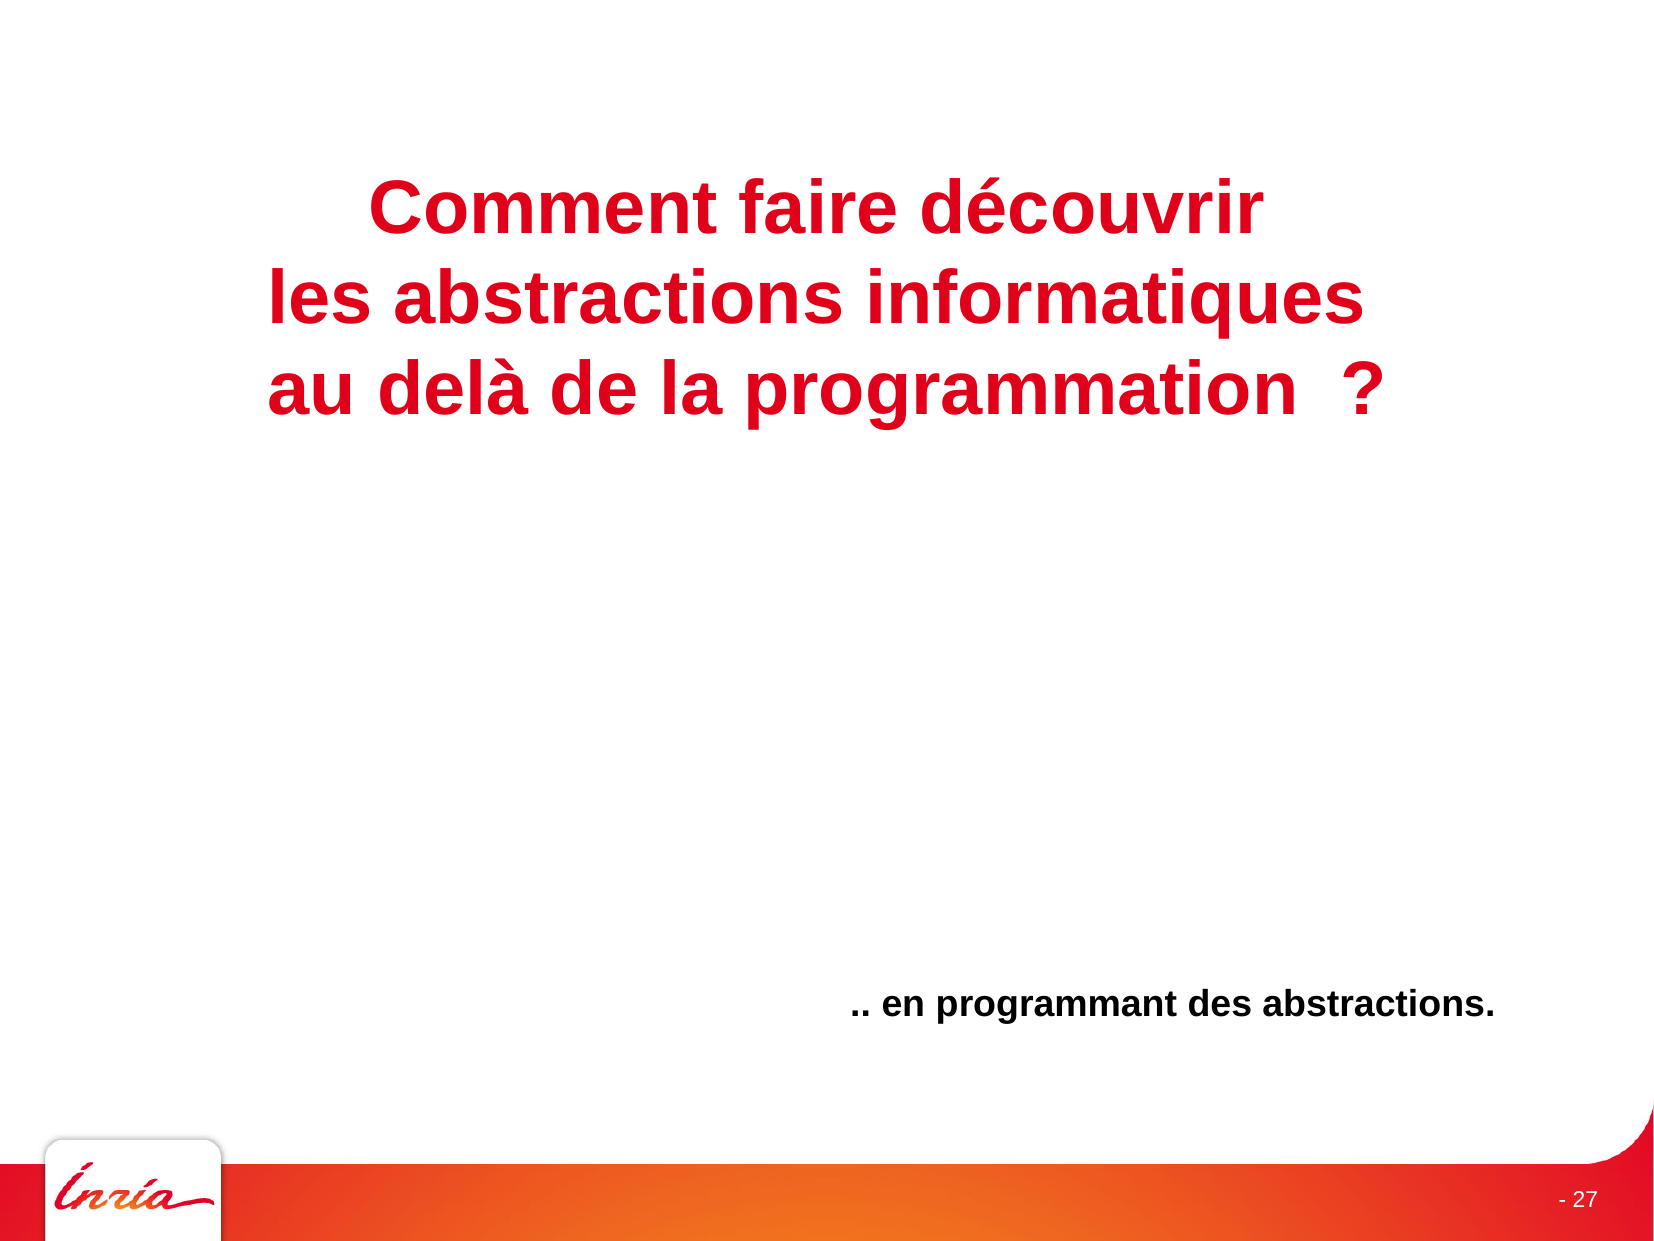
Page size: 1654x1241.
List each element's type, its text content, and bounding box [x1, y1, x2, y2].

slide_number - <number> [1558, 1173, 1654, 1223]
title Comment faire découvrir les abstractions informatiques au delà de la programmation ? [117, 150, 1538, 620]
picture [0, 0, 1654, 1241]
text_box .. en programmant des abstractions. [825, 975, 1576, 1032]
